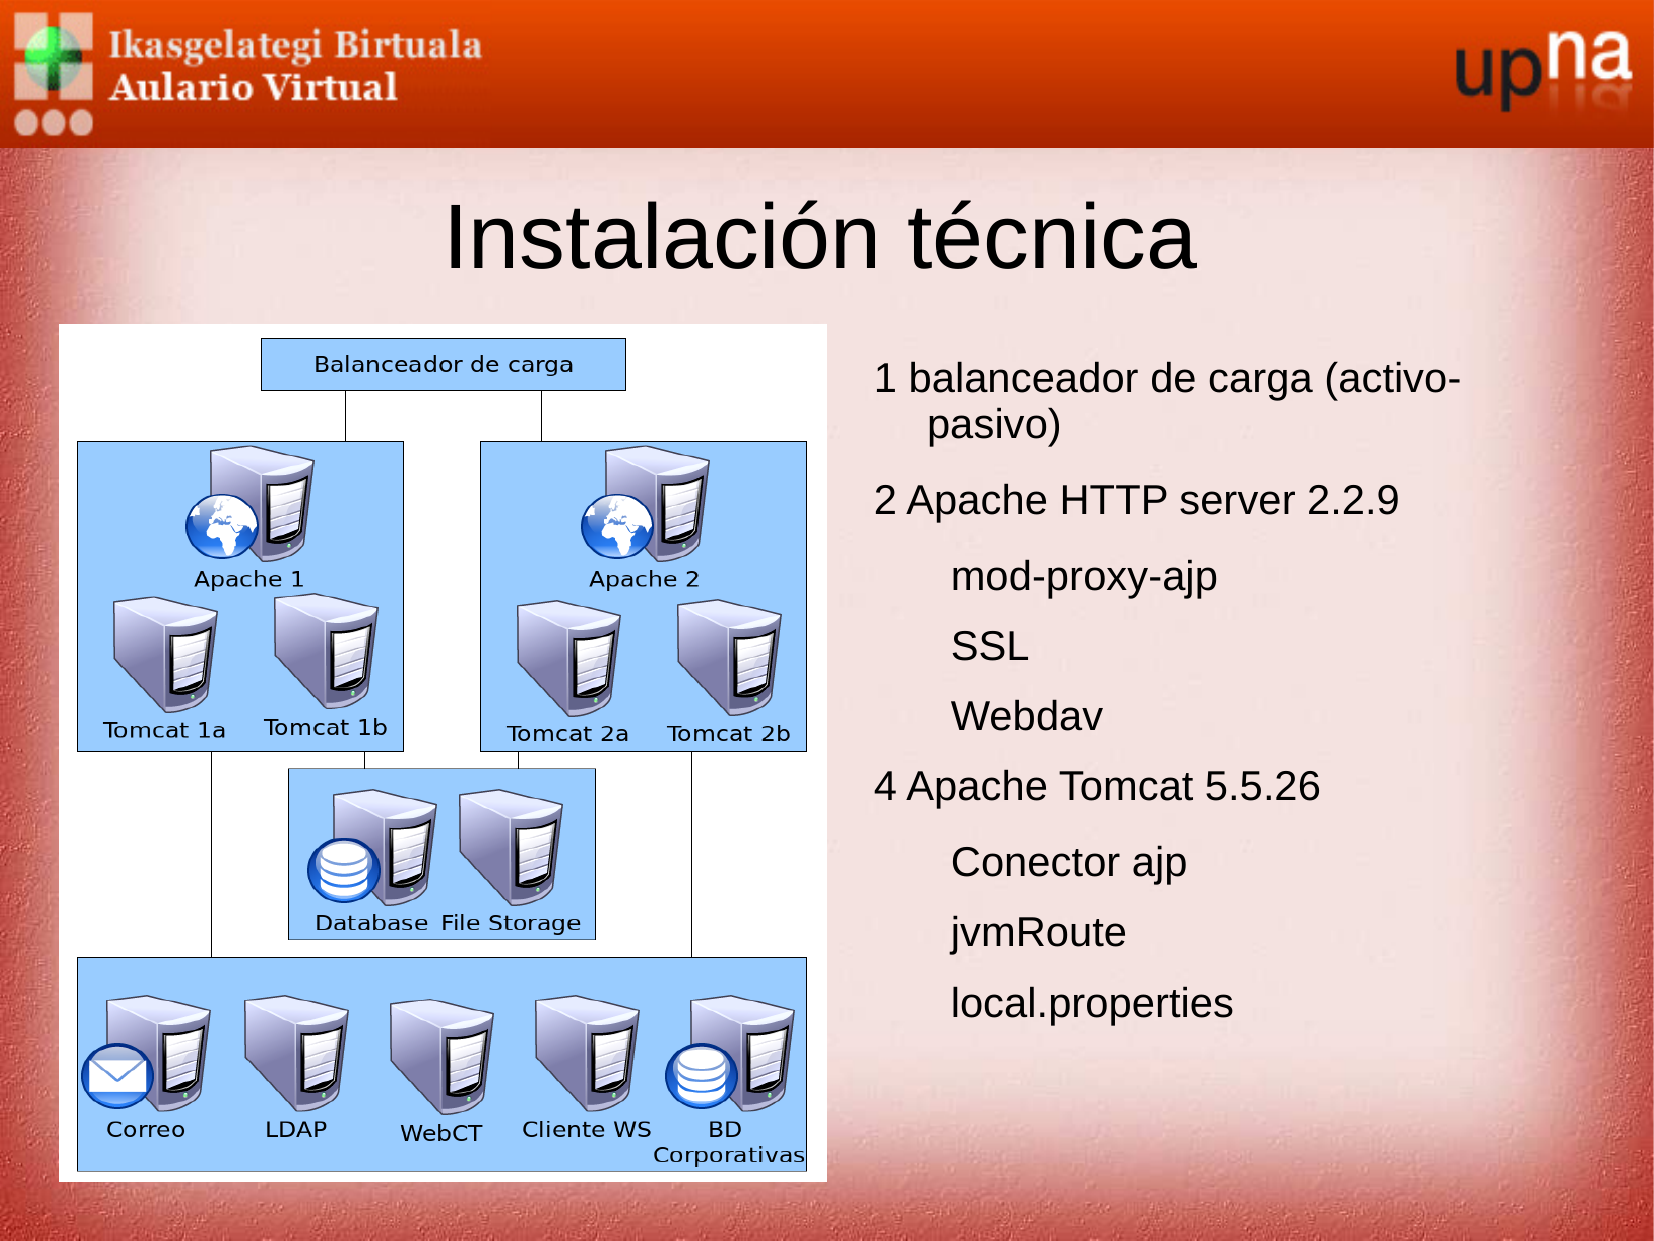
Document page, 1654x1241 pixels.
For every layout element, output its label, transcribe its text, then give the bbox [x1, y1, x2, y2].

title Instalación técnica [77, 147, 1566, 325]
list 1 balanceador de carga (activo-pasivo) 2 Apache HTTP server 2.2.9 mod-proxy-ajp SSL Webdav 4 Apache Tomcat 5.5.26 Conector ajp jvmRoute local.properties [856, 354, 1565, 1211]
picture [0, 0, 1654, 1241]
